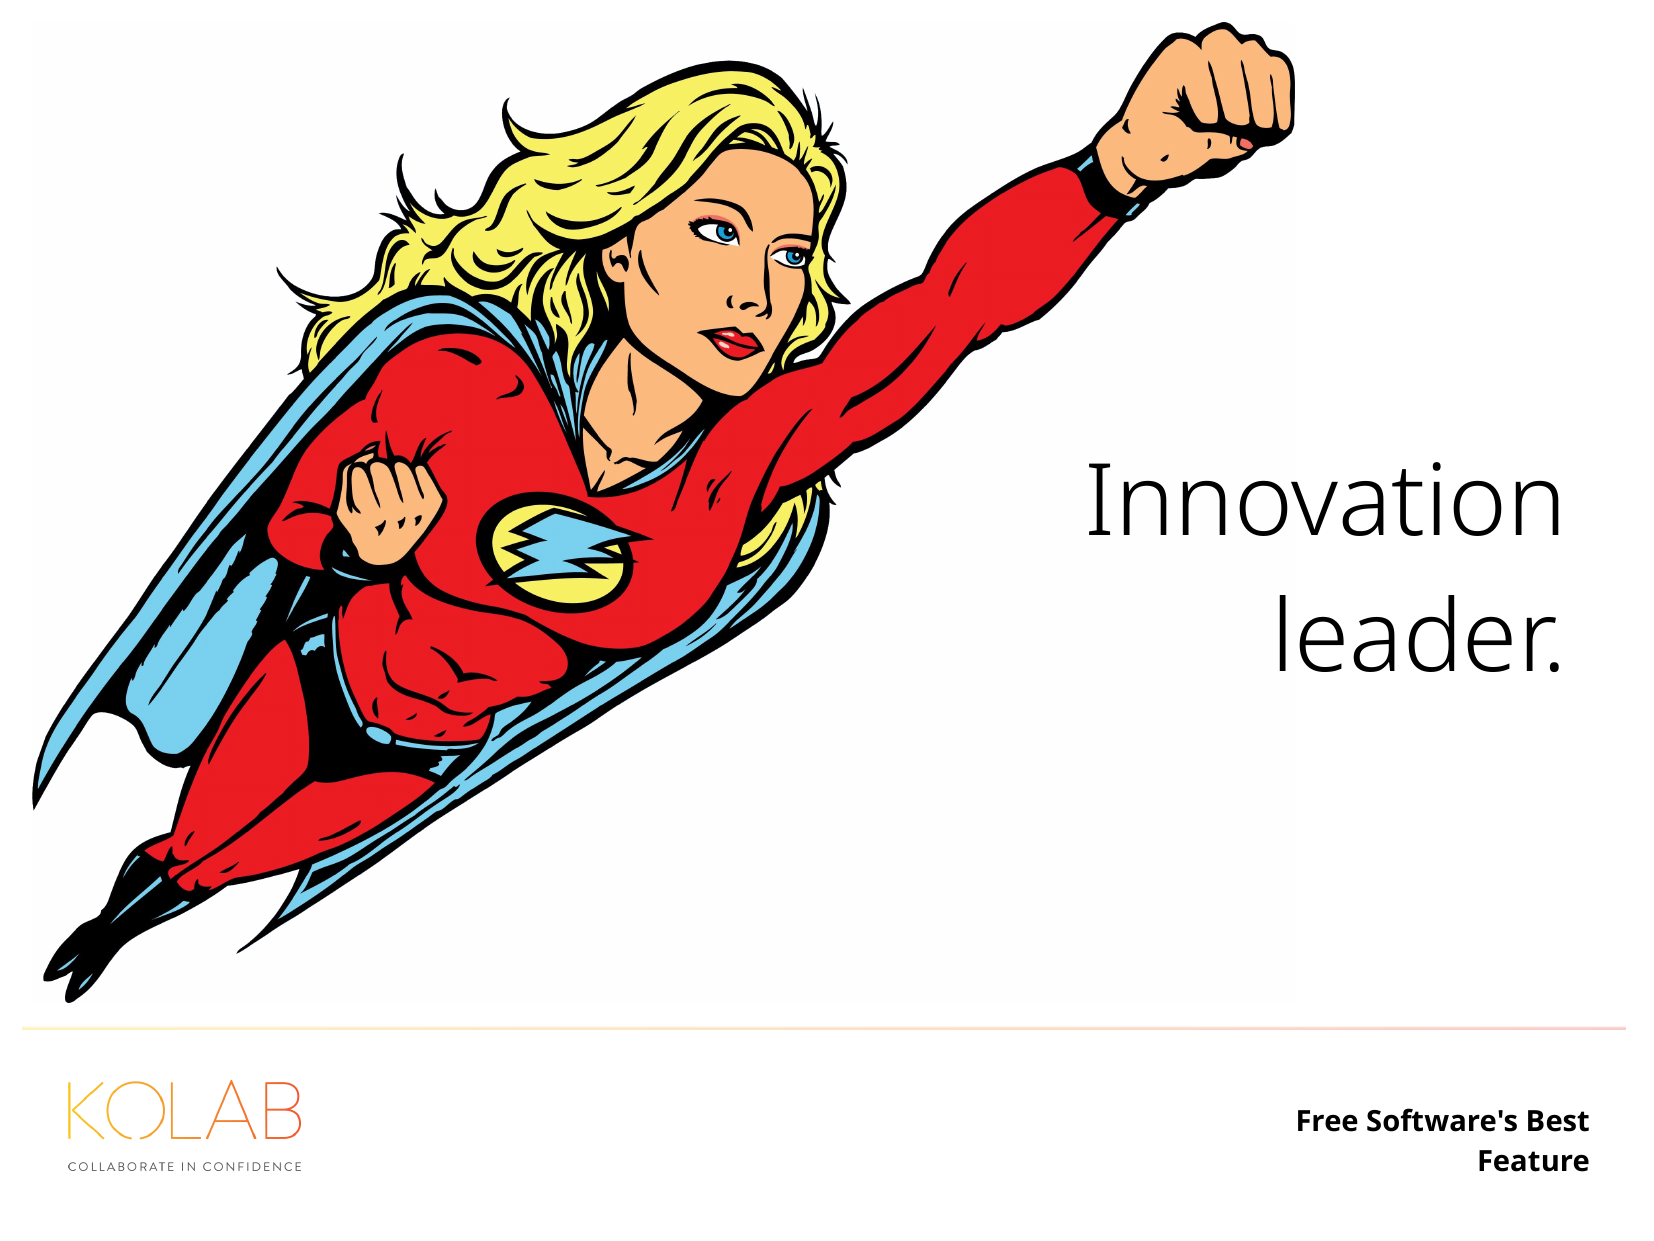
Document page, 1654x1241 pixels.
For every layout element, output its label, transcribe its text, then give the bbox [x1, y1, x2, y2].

picture [32, 22, 1295, 1003]
picture [68, 1080, 301, 1171]
picture [22, 1023, 1626, 1030]
title Innovation leader. [79, 448, 1568, 681]
